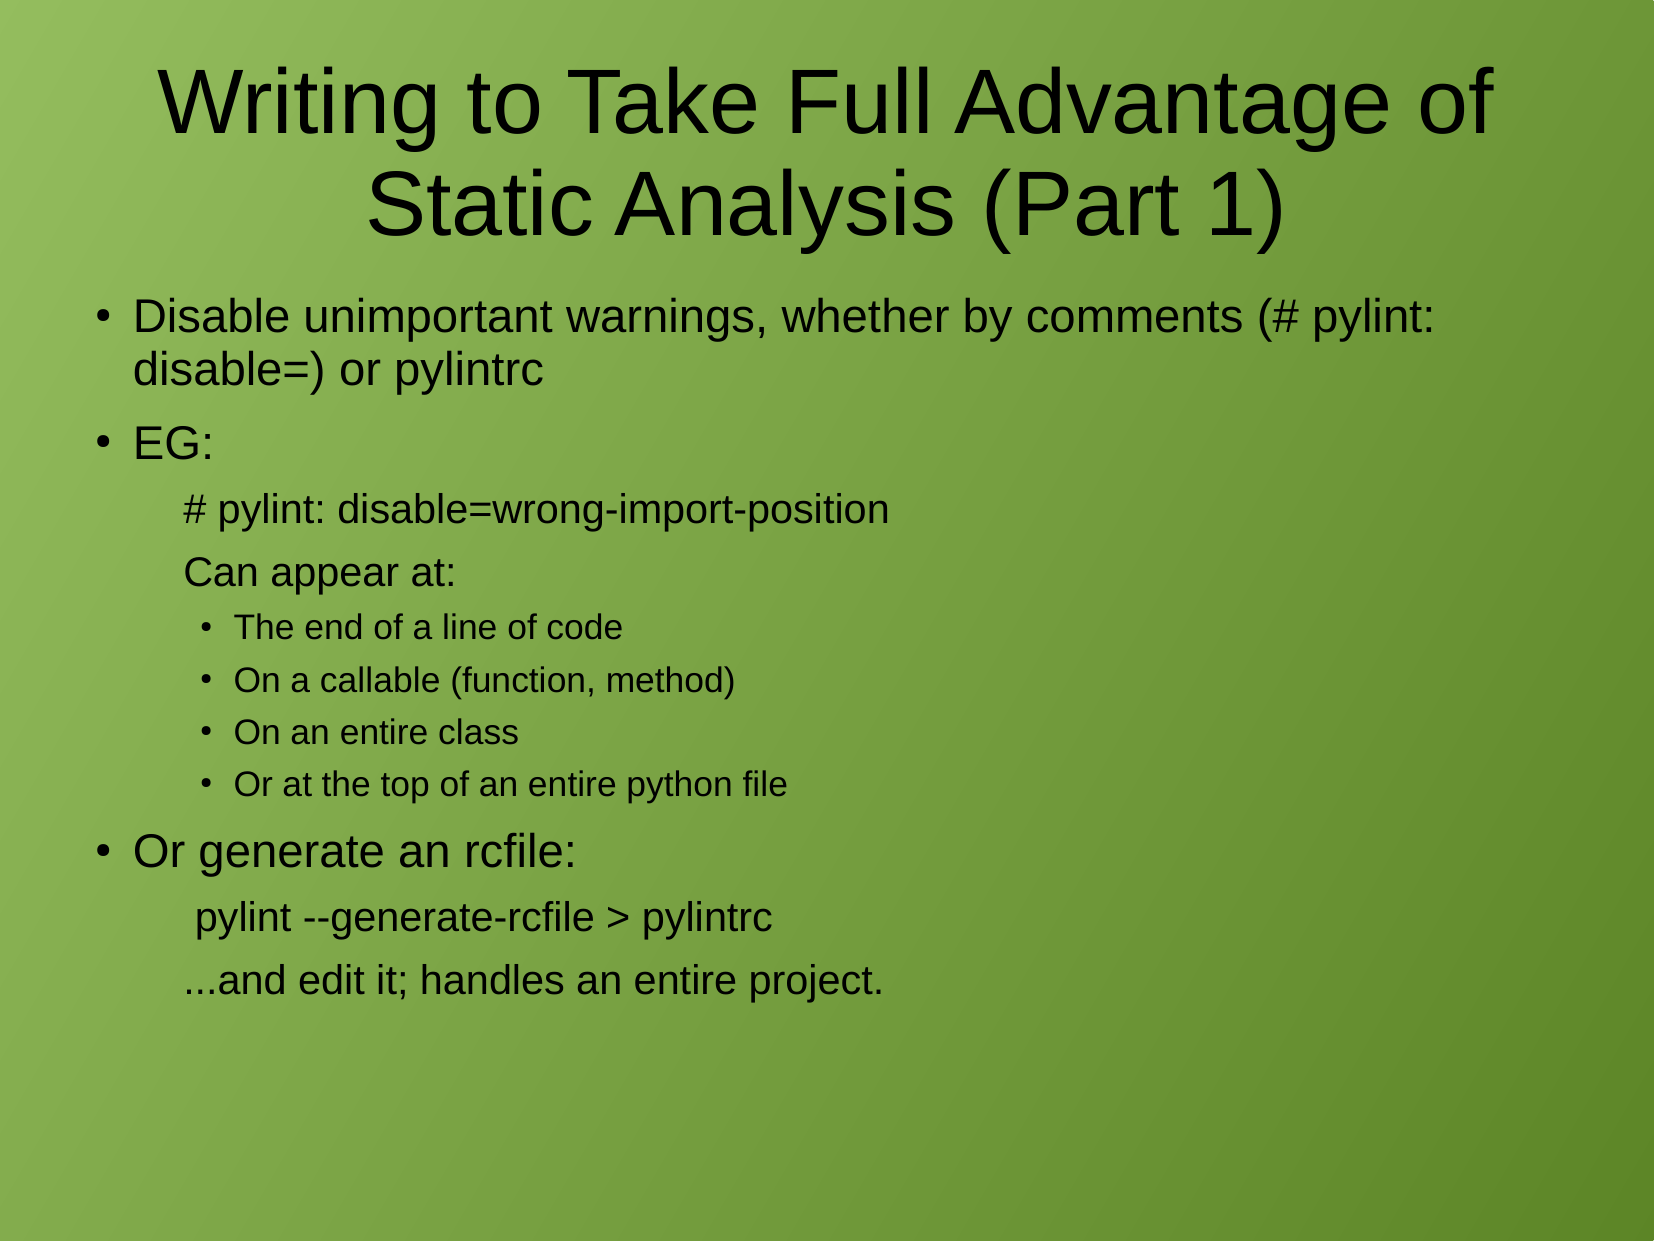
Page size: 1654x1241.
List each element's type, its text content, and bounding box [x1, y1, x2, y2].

list Disable unimportant warnings, whether by comments (# pylint: disable=) or pylintrc EG: # pylint: disable=wrong-import-position Can appear at: The end of a line of code On a callable (function, method) On an entire class Or at the top of an entire python file Or generate an rcfile: pylint --generate-rcfile > pylintrc ...and edit it; handles an entire project. [82, 290, 1571, 1010]
title Writing to Take Full Advantage of Static Analysis (Part 1) [82, 49, 1571, 257]
